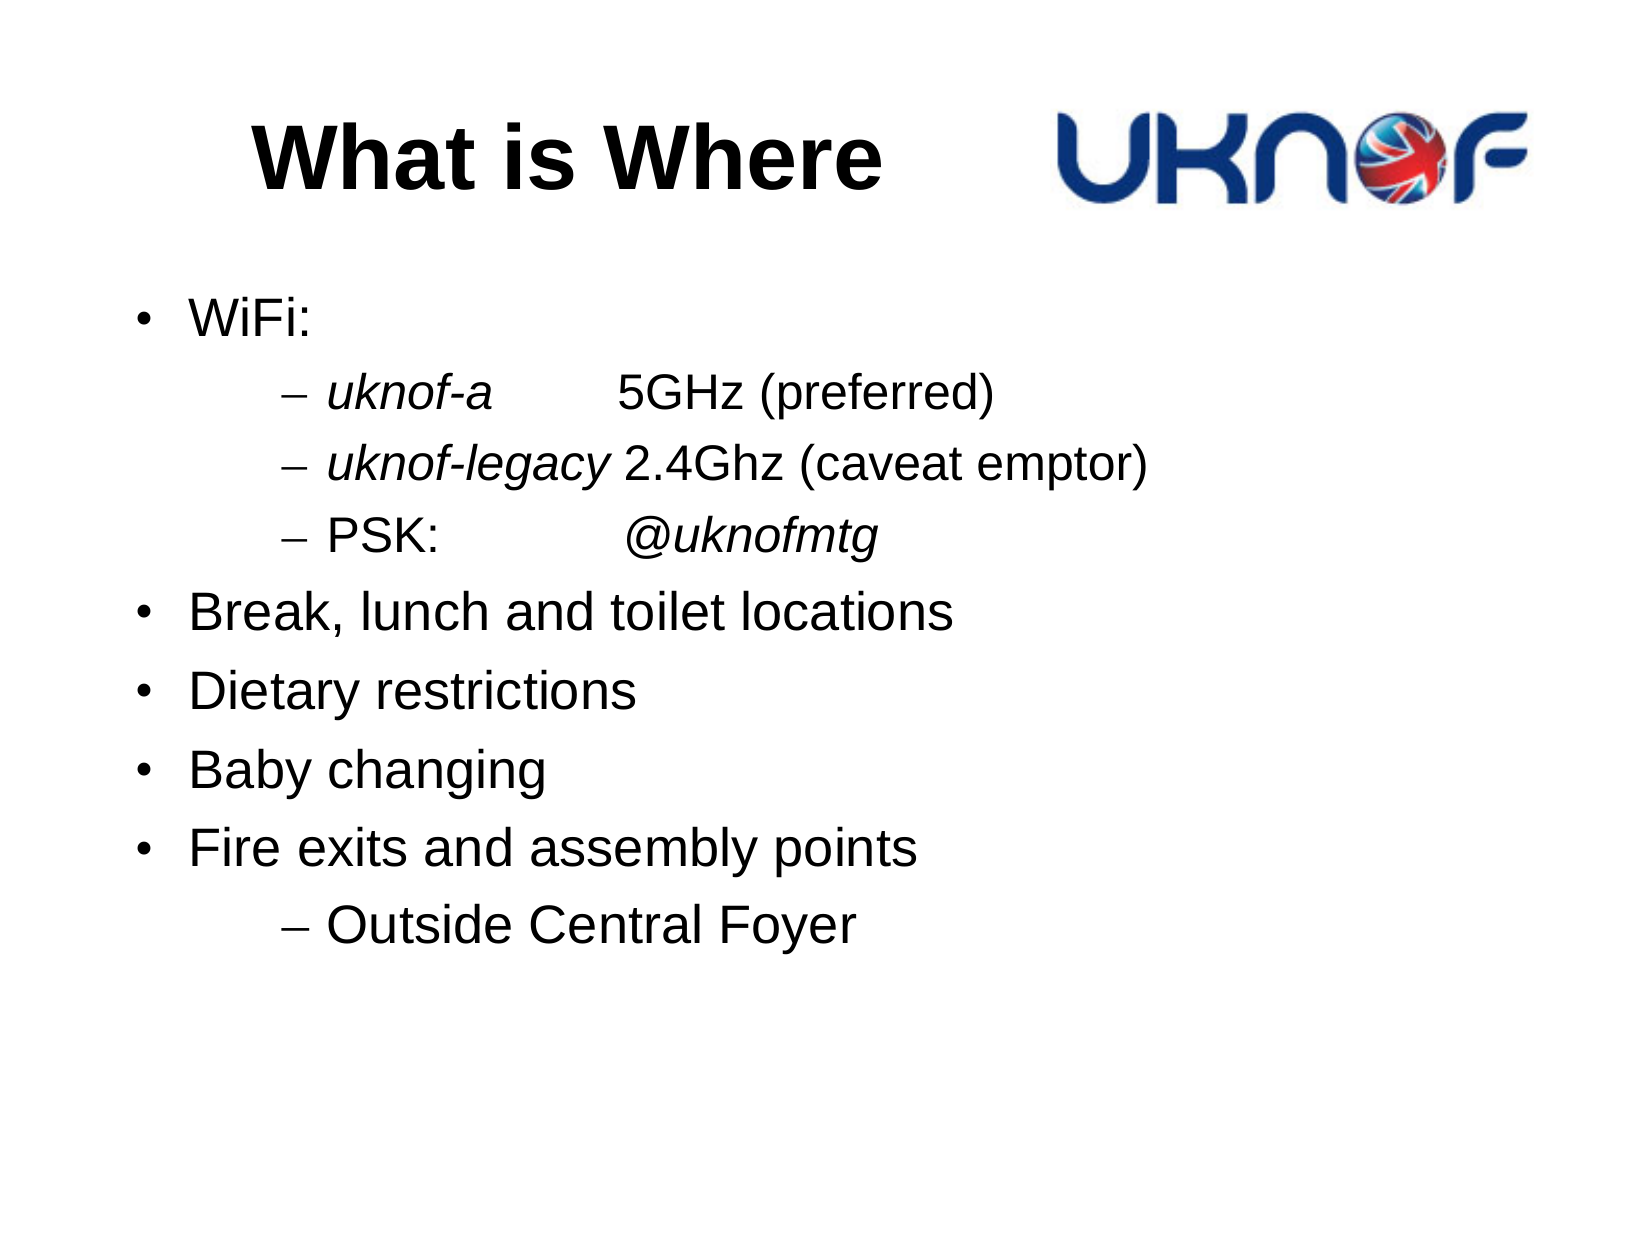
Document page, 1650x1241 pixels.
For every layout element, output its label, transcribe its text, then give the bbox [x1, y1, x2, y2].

list WiFi: uknof-a 5GHz (preferred) uknof-legacy 2.4Ghz (caveat emptor) PSK: @uknofmtg Break, lunch and toilet locations Dietary restrictions Baby changing Fire exits and assembly points Outside Central Foyer [75, 287, 1576, 1094]
picture [1050, 93, 1536, 225]
title What is Where [123, 37, 1013, 279]
